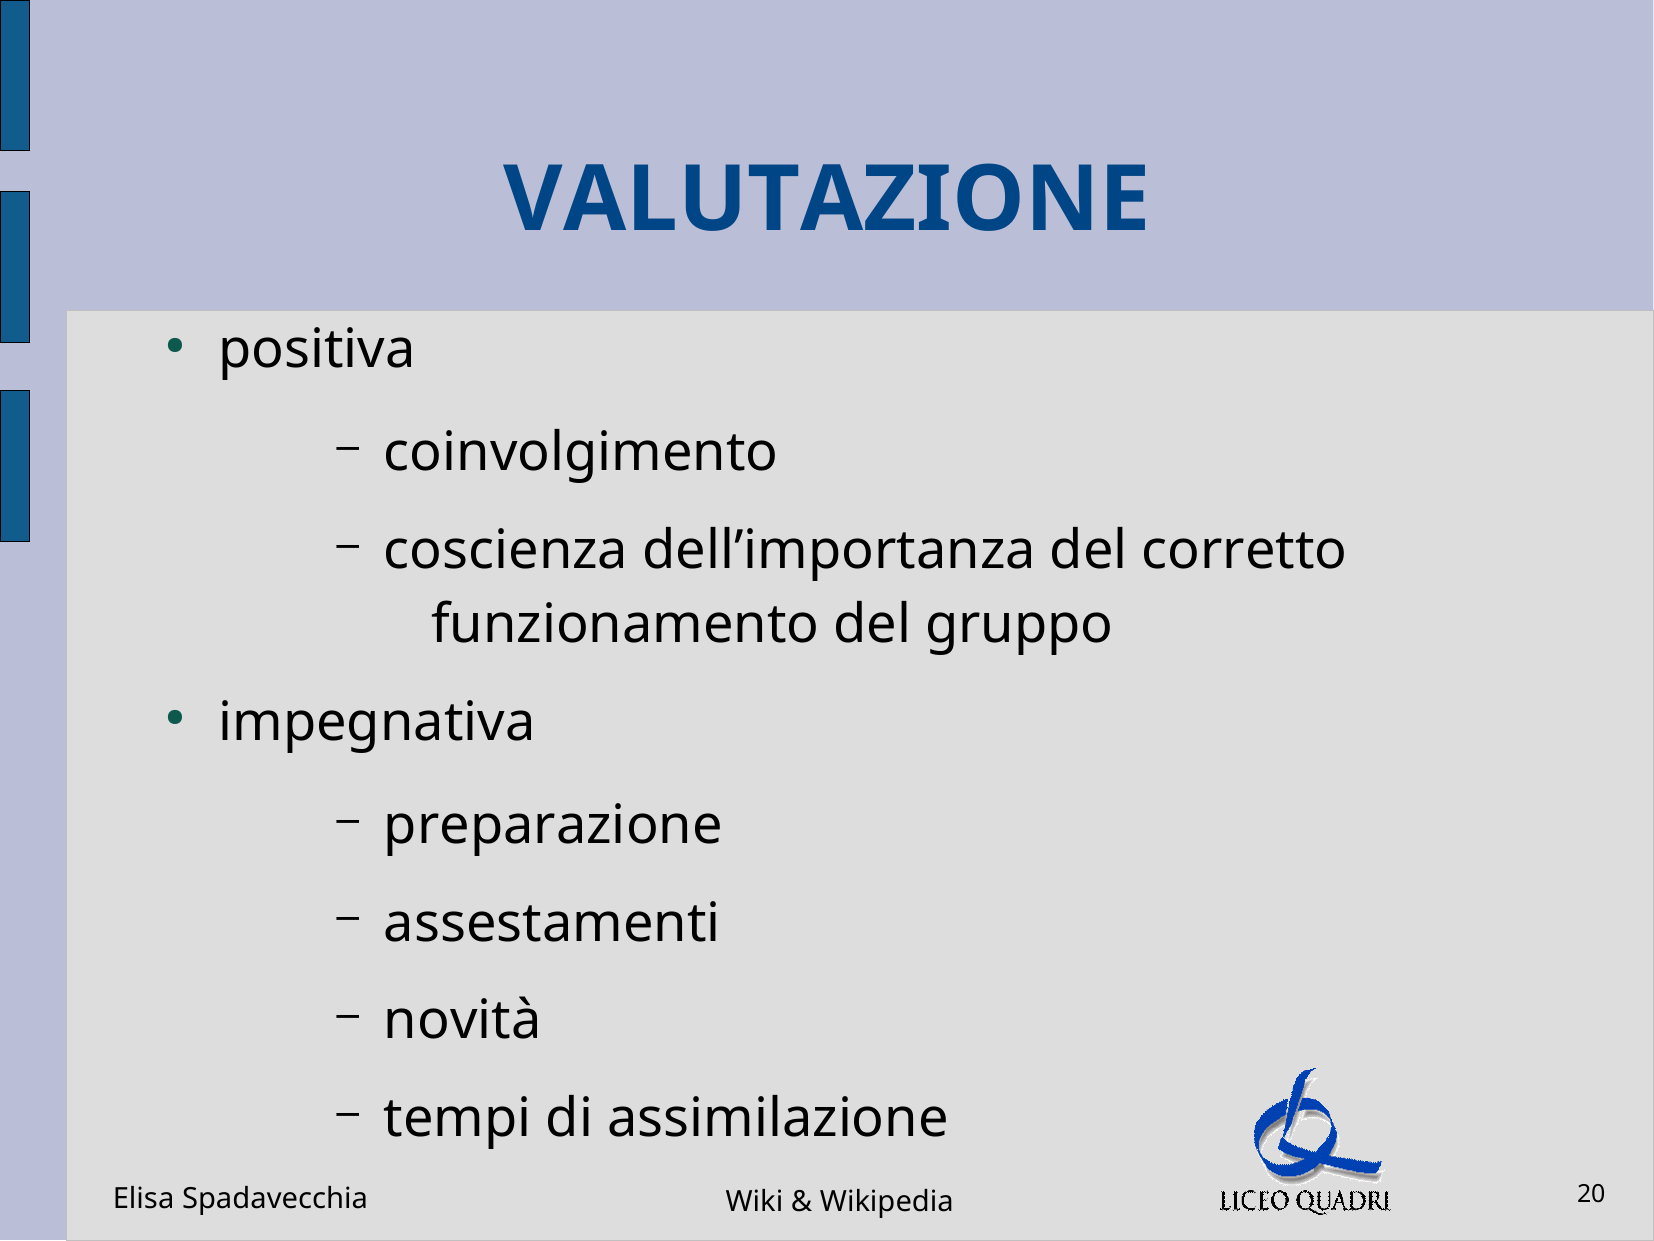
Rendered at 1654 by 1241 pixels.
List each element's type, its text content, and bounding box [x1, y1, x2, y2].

title VALUTAZIONE [121, 91, 1534, 299]
picture [1216, 1068, 1394, 1217]
text_box Wiki & Wikipedia [533, 1175, 1146, 1241]
text_box <numero> [1529, 1169, 1654, 1211]
list positiva coinvolgimento coscienza dell’importanza del corretto funzionamento del gruppo impegnativa preparazione assestamenti novità tempi di assimilazione [147, 309, 1565, 1167]
text_box Elisa Spadavecchia [97, 1171, 632, 1241]
